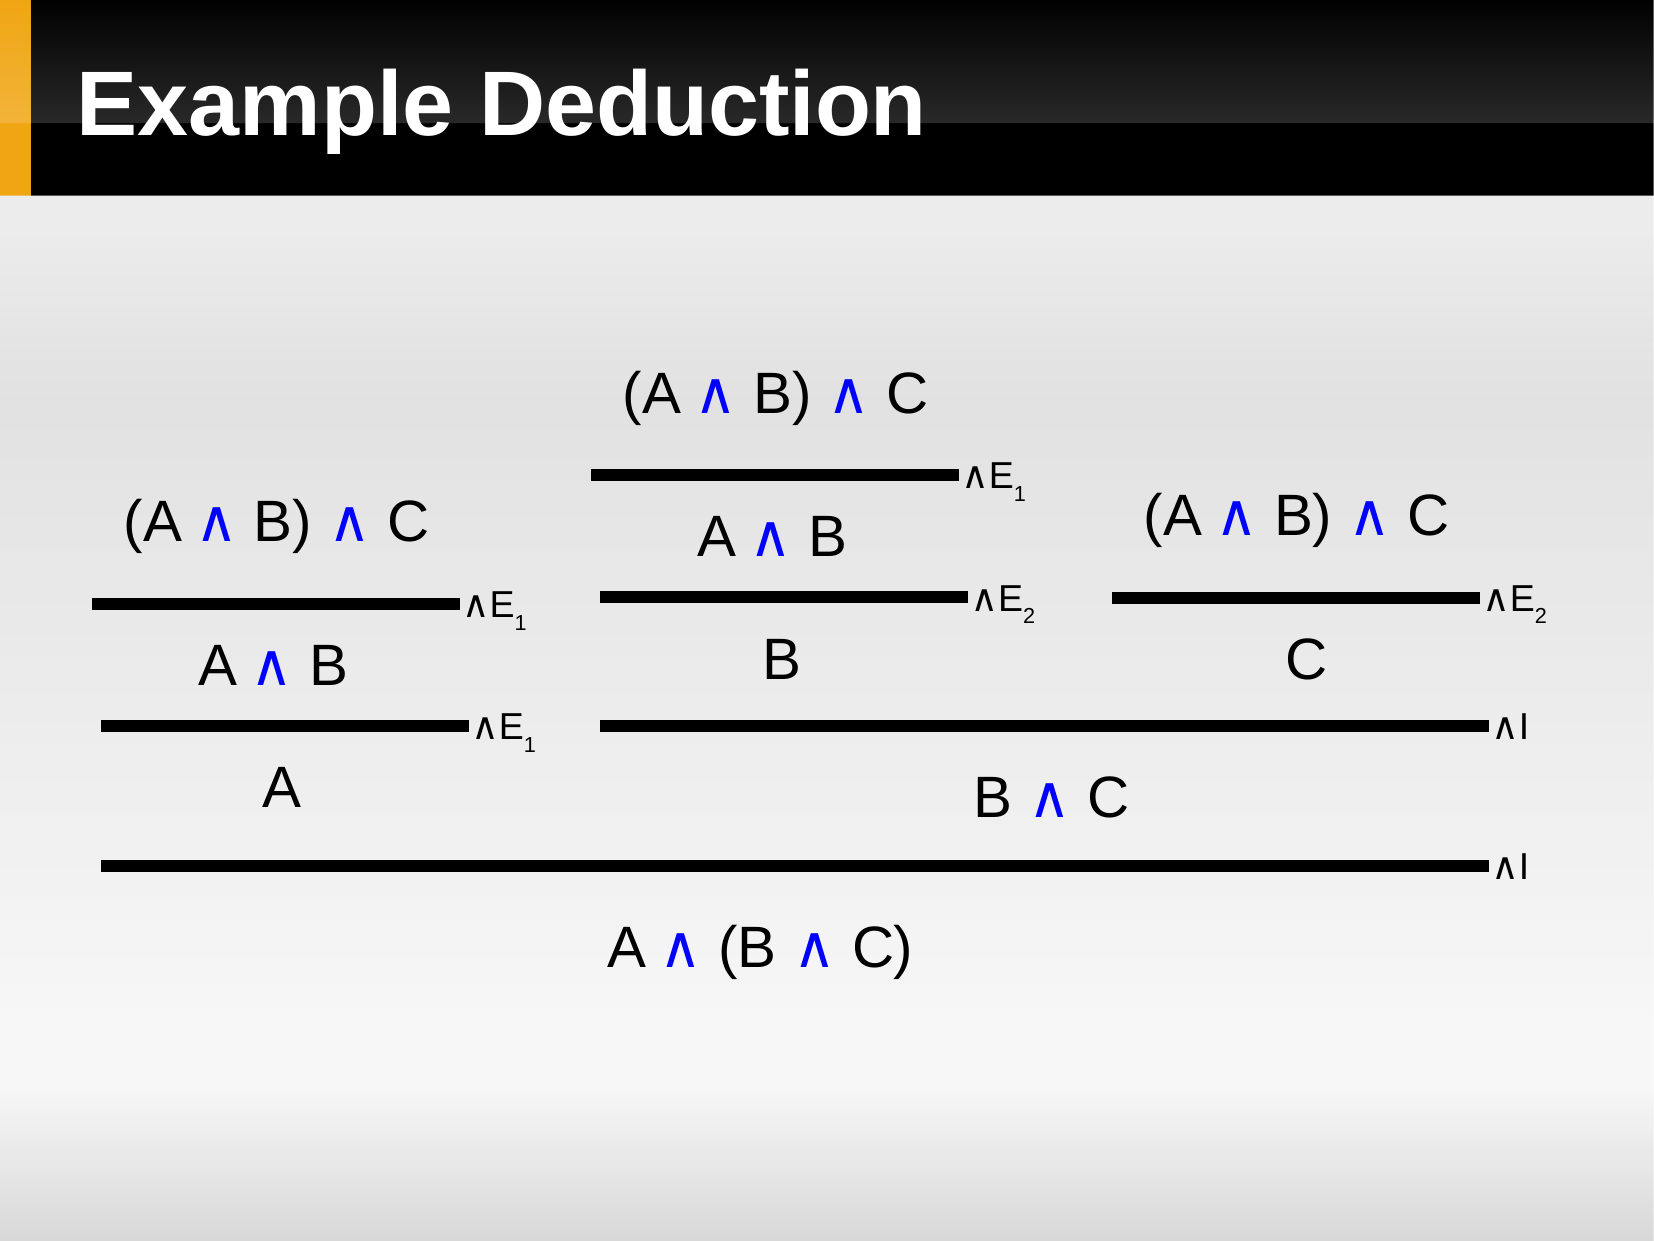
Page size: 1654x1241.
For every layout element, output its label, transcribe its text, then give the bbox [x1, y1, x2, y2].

picture [0, 0, 1654, 1241]
text_box ∧E1 [456, 698, 551, 768]
text_box A ∧ (B ∧ C) [592, 907, 932, 996]
text_box (A ∧ B) ∧ C [608, 352, 947, 441]
title Example Deduction [76, 7, 1565, 200]
text_box (A ∧ B) ∧ C [1128, 475, 1468, 563]
text_box ∧E1 [447, 576, 542, 646]
text_box ∧I [1476, 698, 1545, 760]
text_box ∧E1 [946, 447, 1041, 517]
text_box A [248, 747, 317, 836]
text_box A ∧ B [683, 496, 866, 584]
text_box A ∧ B [183, 625, 367, 713]
text_box ∧E2 [955, 569, 1051, 639]
text_box (A ∧ B) ∧ C [108, 481, 448, 570]
text_box B [747, 619, 816, 707]
text_box ∧E2 [1467, 570, 1562, 640]
text_box B ∧ C [958, 757, 1145, 845]
text_box C [1270, 619, 1343, 707]
text_box ∧I [1476, 838, 1545, 901]
